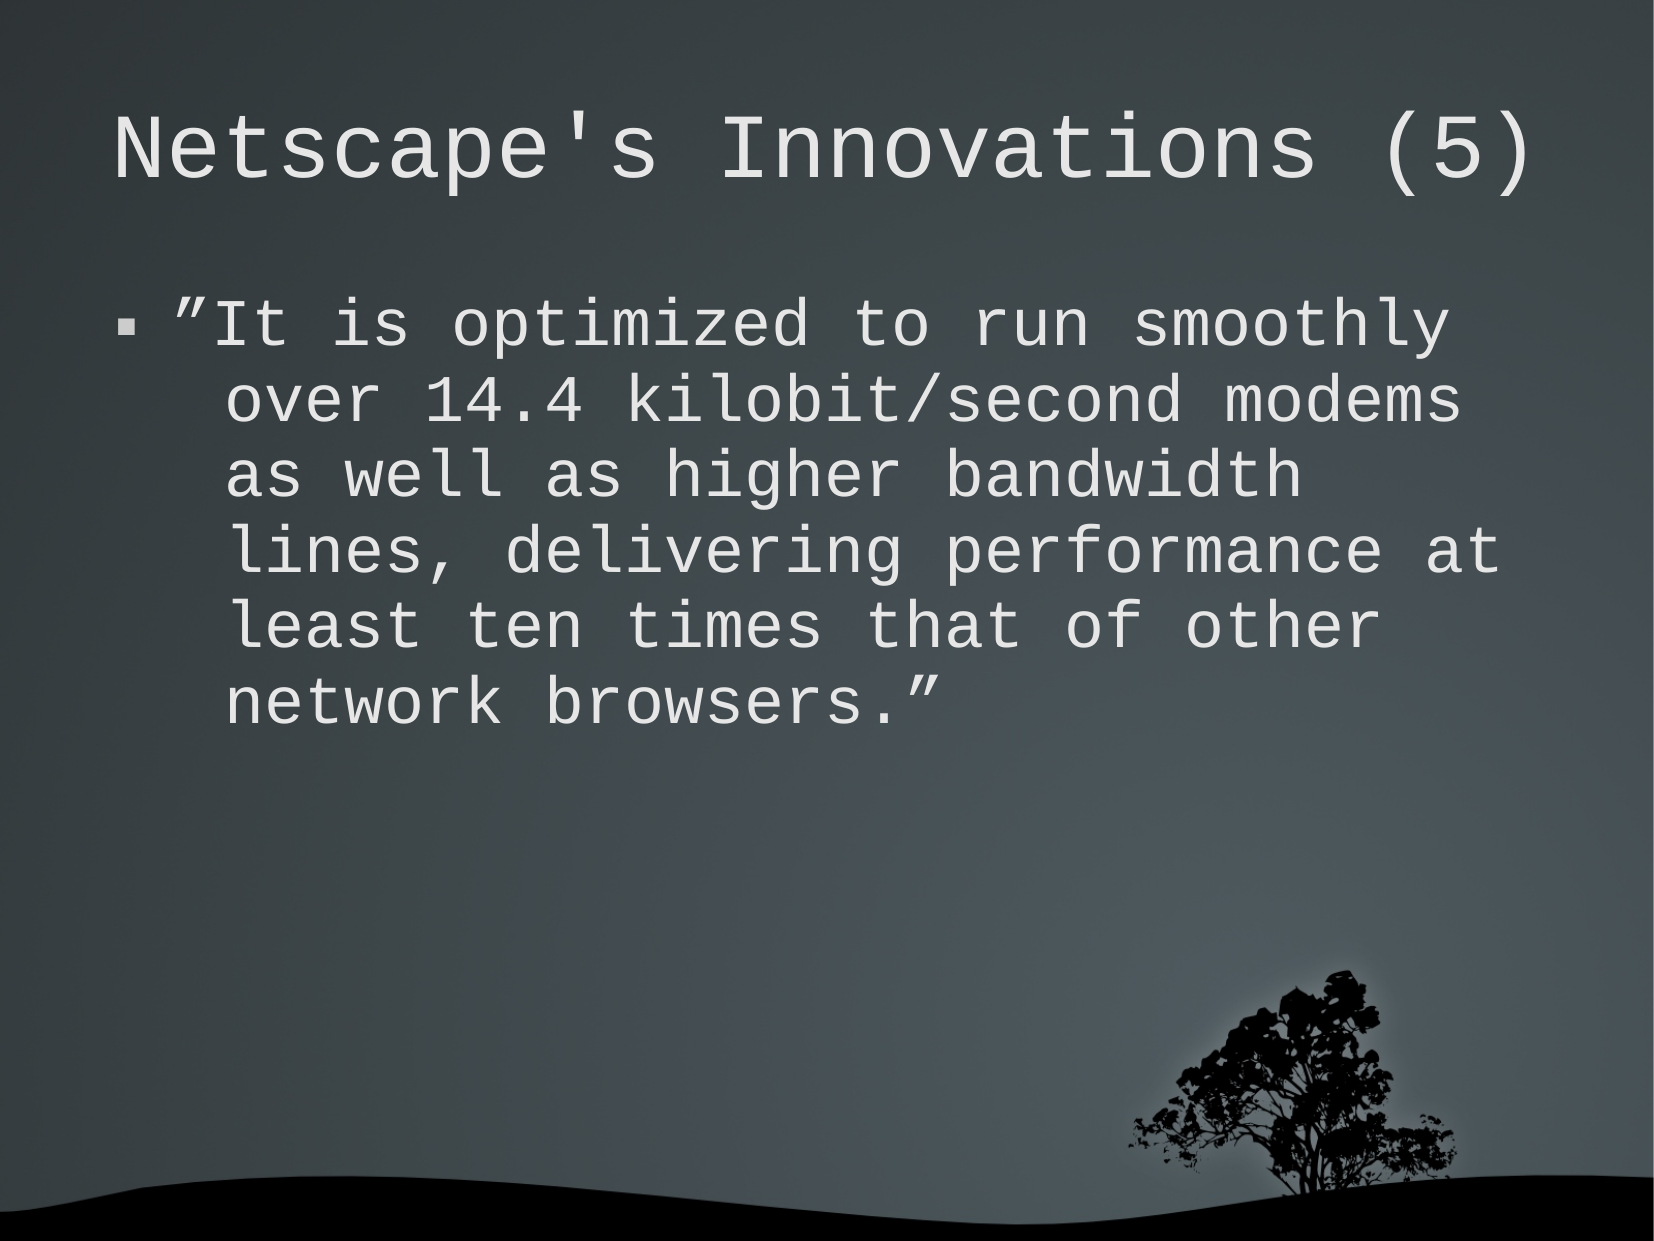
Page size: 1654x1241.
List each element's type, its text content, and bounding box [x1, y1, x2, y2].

list ”It is optimized to run smoothly over 14.4 kilobit/second modems as well as higher bandwidth lines, delivering performance at least ten times that of other network browsers.” [82, 290, 1571, 1094]
title Netscape's Innovations (5) [82, 56, 1571, 250]
picture [0, 0, 1654, 1241]
